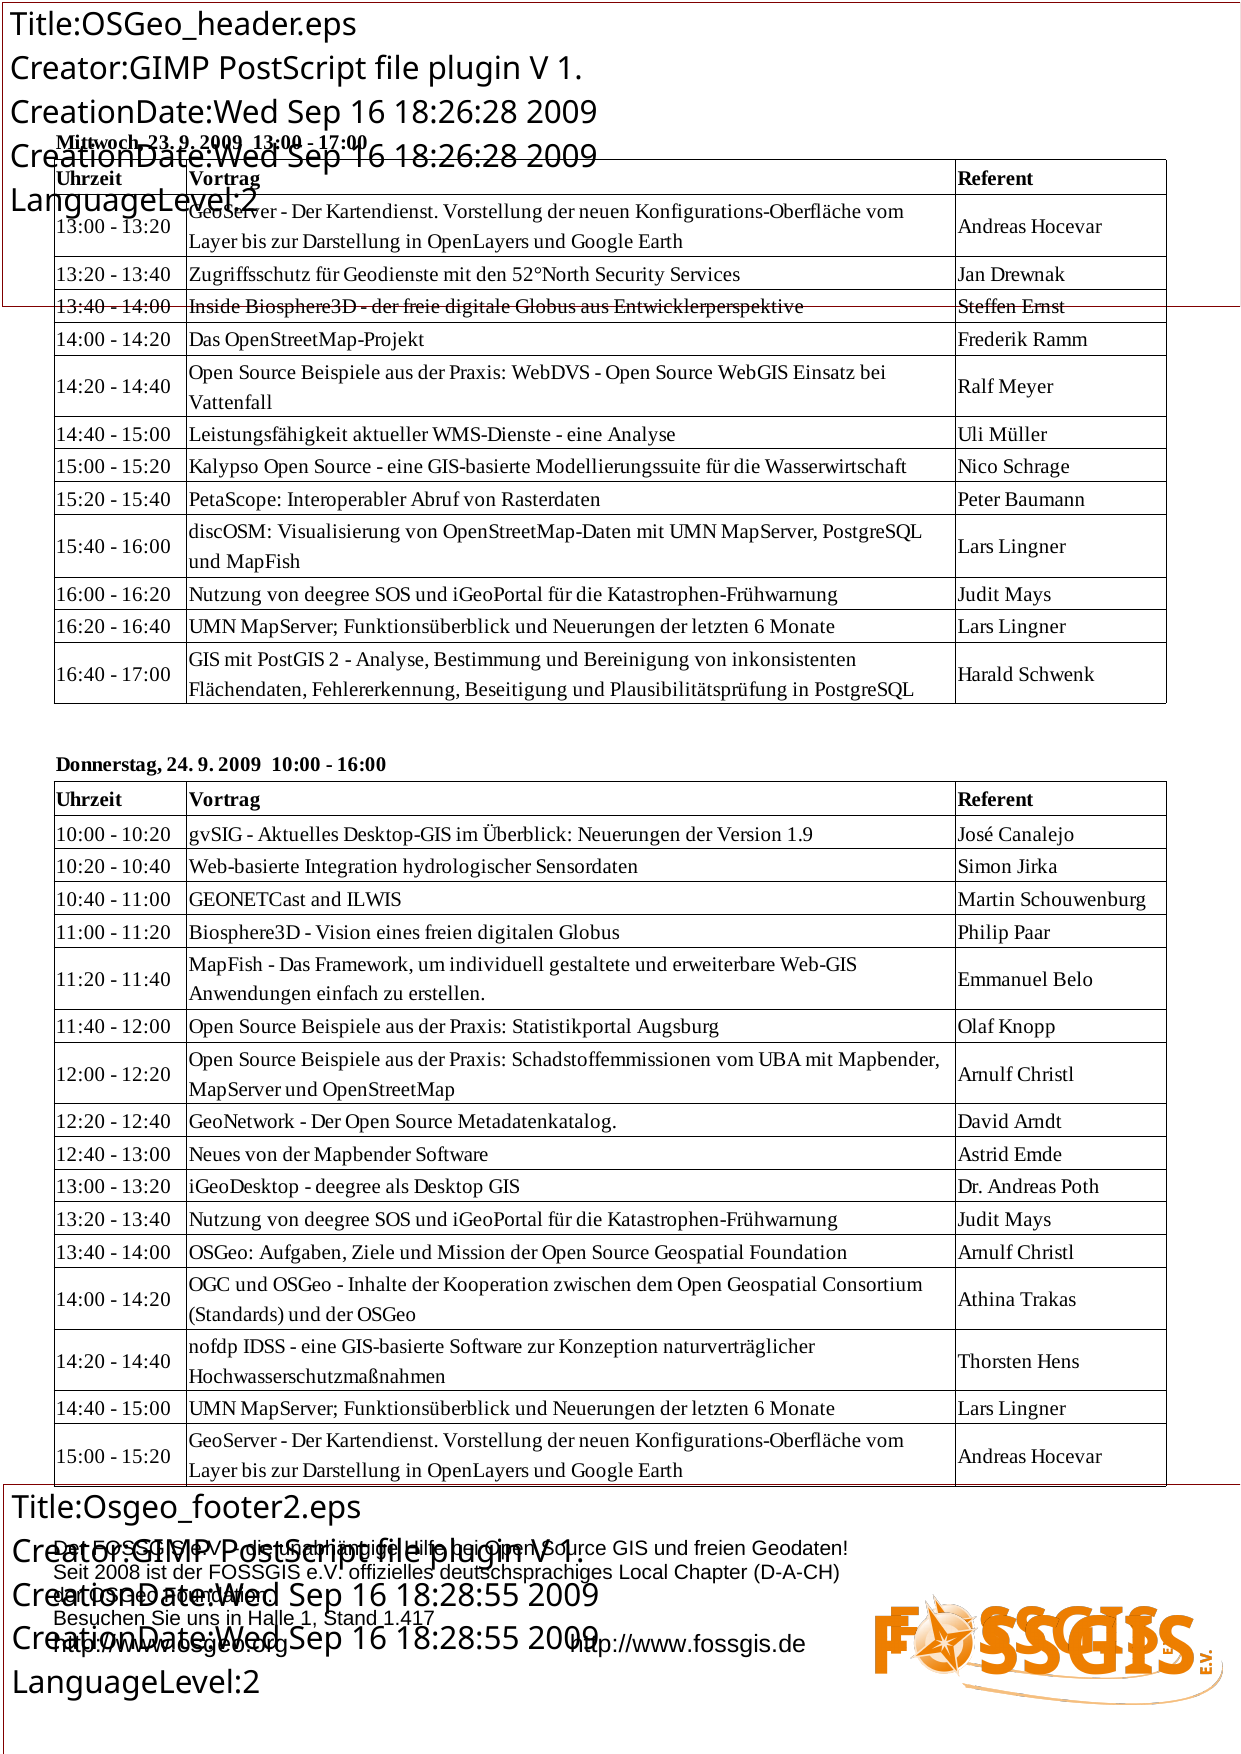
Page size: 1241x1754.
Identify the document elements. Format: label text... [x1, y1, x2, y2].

chart [53, 123, 1168, 706]
title Der FOSSGIS e.V. - die unabhängige Hilfe bei Open Source GIS und freien Geodaten! Seit 2008 ist der FOSSGIS e.V. offizielles deutschsprachiges Local Chapter (D-A-CH) der OSGeo Foundation. Besuchen Sie uns in Halle 1, Stand 1.417 http://www.osgeo.org http://www.fossgis.de [53, 1513, 863, 1706]
chart [53, 744, 1168, 1488]
picture [868, 1594, 1223, 1705]
